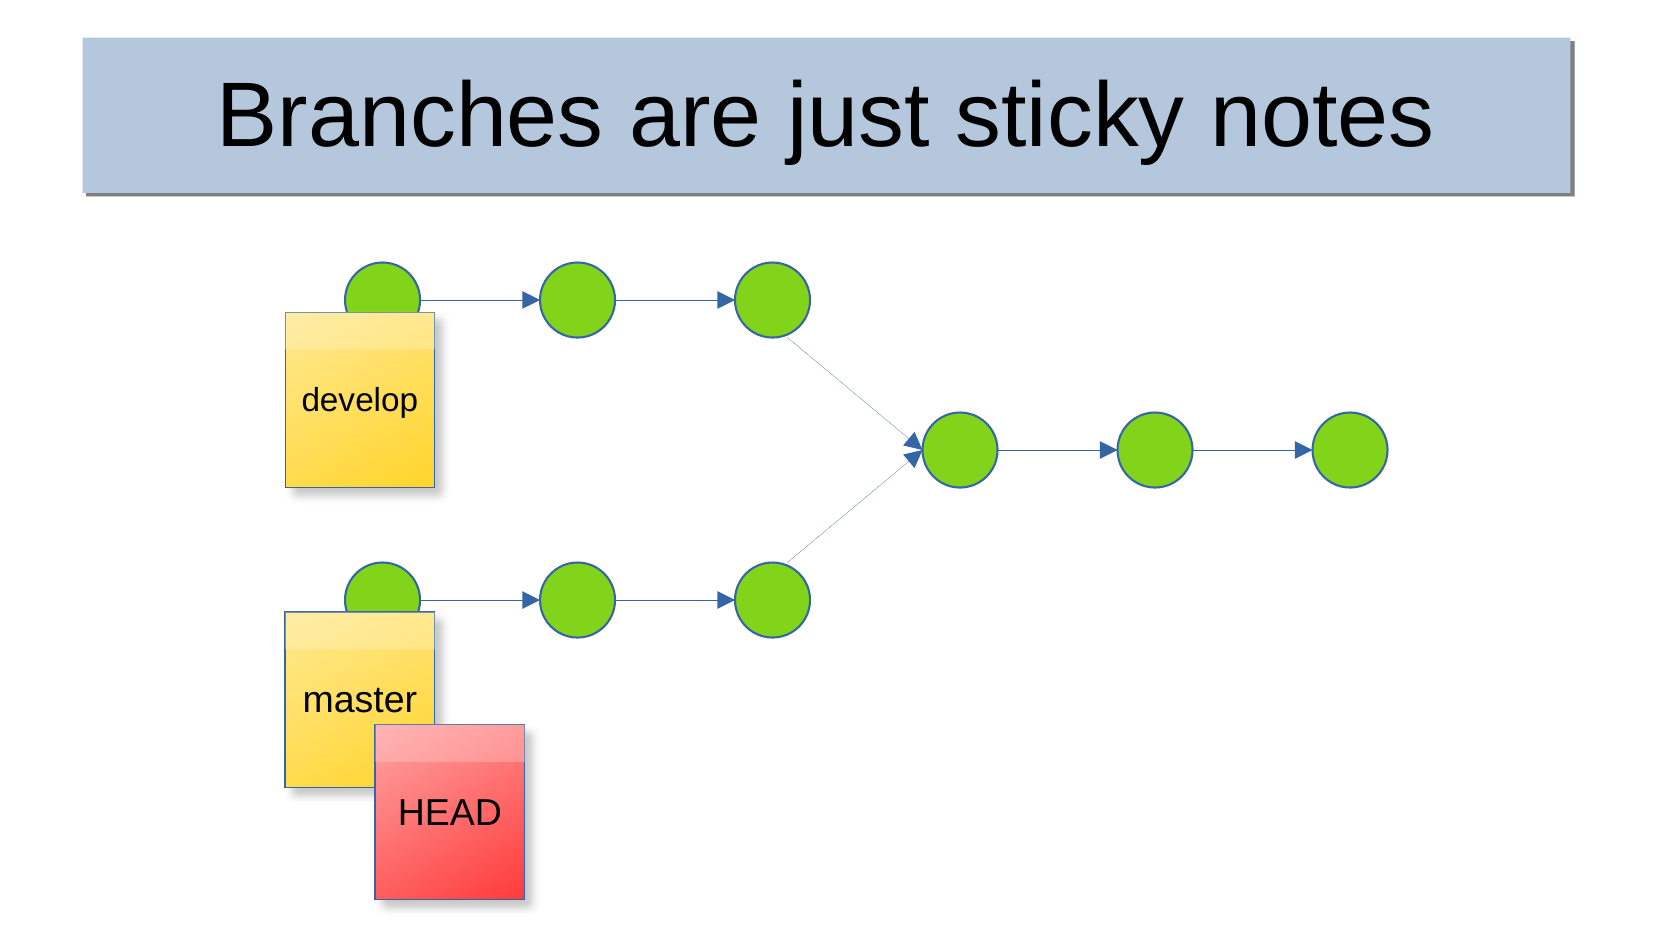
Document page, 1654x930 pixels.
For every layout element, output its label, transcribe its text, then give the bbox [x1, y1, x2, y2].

text_box [285, 262, 436, 350]
text_box [735, 262, 811, 338]
text_box HEAD [374, 724, 525, 900]
text_box [735, 562, 811, 638]
text_box master [284, 611, 435, 788]
text_box [285, 562, 436, 650]
text_box [375, 724, 526, 762]
text_box develop [285, 350, 435, 488]
text_box [1312, 412, 1388, 488]
text_box [1117, 412, 1193, 488]
title Branches are just sticky notes [82, 37, 1571, 193]
text_box [540, 262, 616, 338]
text_box [540, 562, 616, 638]
text_box [922, 412, 998, 488]
